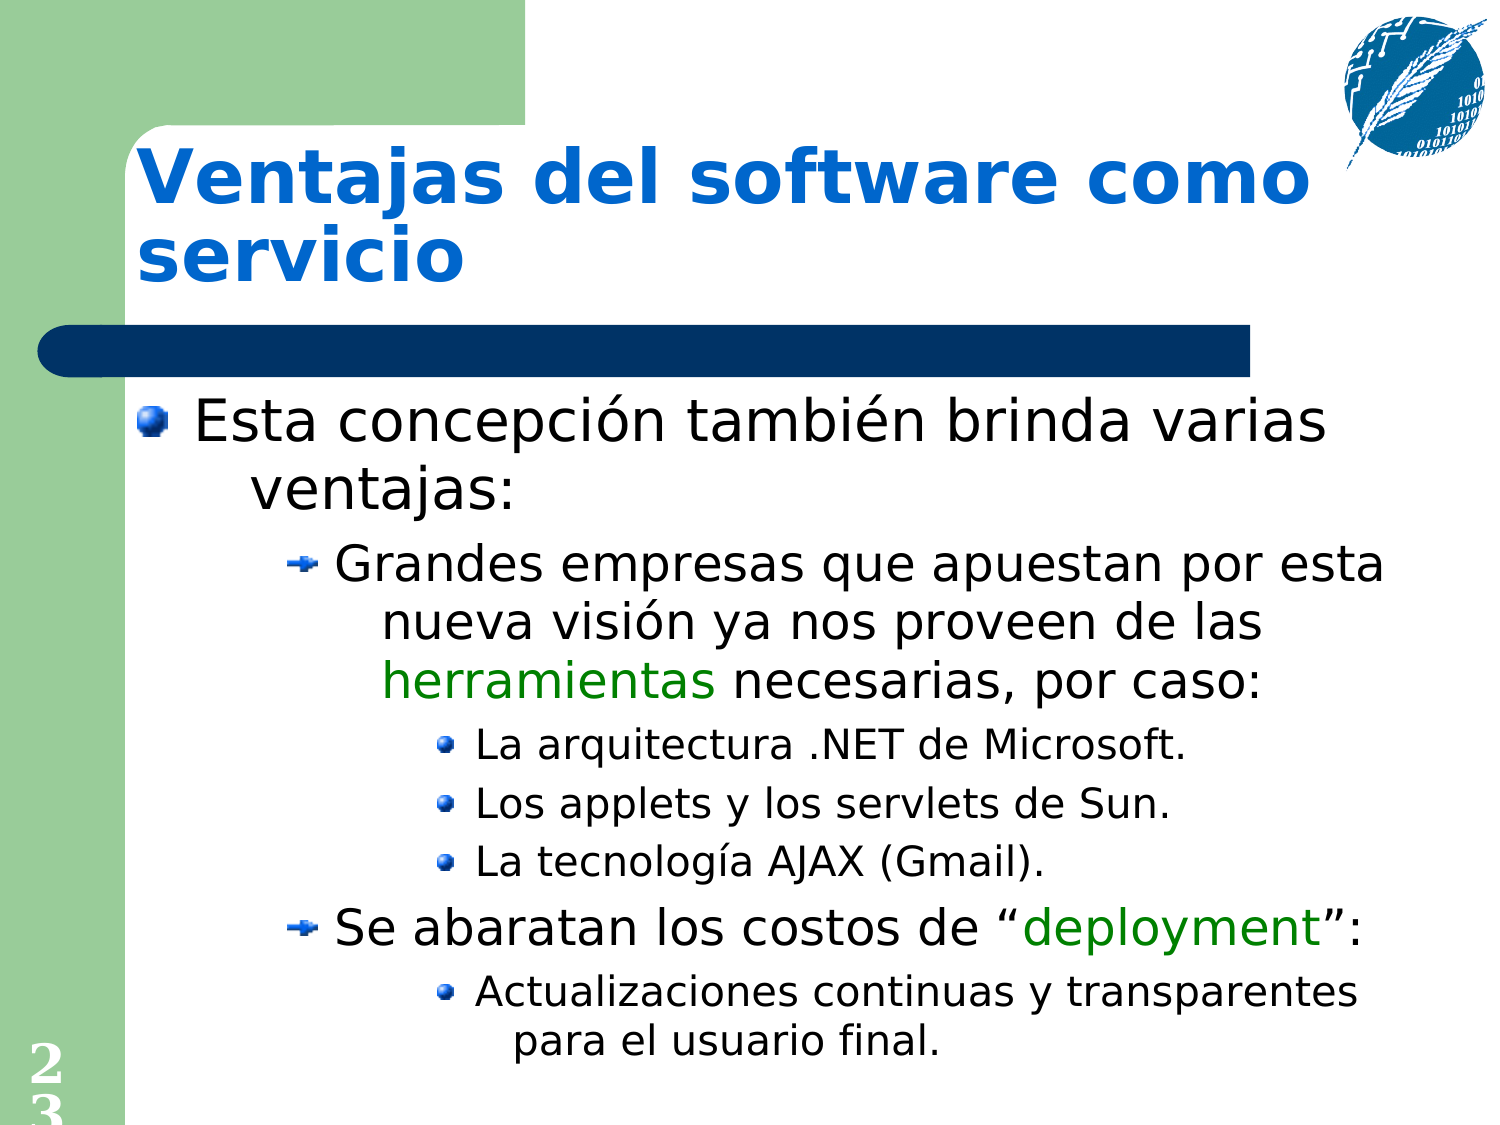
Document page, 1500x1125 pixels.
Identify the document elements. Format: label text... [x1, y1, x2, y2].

list Esta concepción también brinda varias ventajas: Grandes empresas que apuestan por esta nueva visión ya nos proveen de las herramientas necesarias, por caso: La arquitectura .NET de Microsoft. Los applets y los servlets de Sun. La tecnología AJAX (Gmail). Se abaratan los costos de “deployment”: Actualizaciones continuas y transparentes para el usuario final. [137, 387, 1400, 1065]
title Ventajas del software como servicio [136, 135, 1414, 302]
picture [1341, 15, 1487, 172]
picture [1433, 139, 1440, 147]
picture [1427, 138, 1431, 148]
picture [1416, 140, 1425, 149]
picture [1436, 127, 1450, 136]
